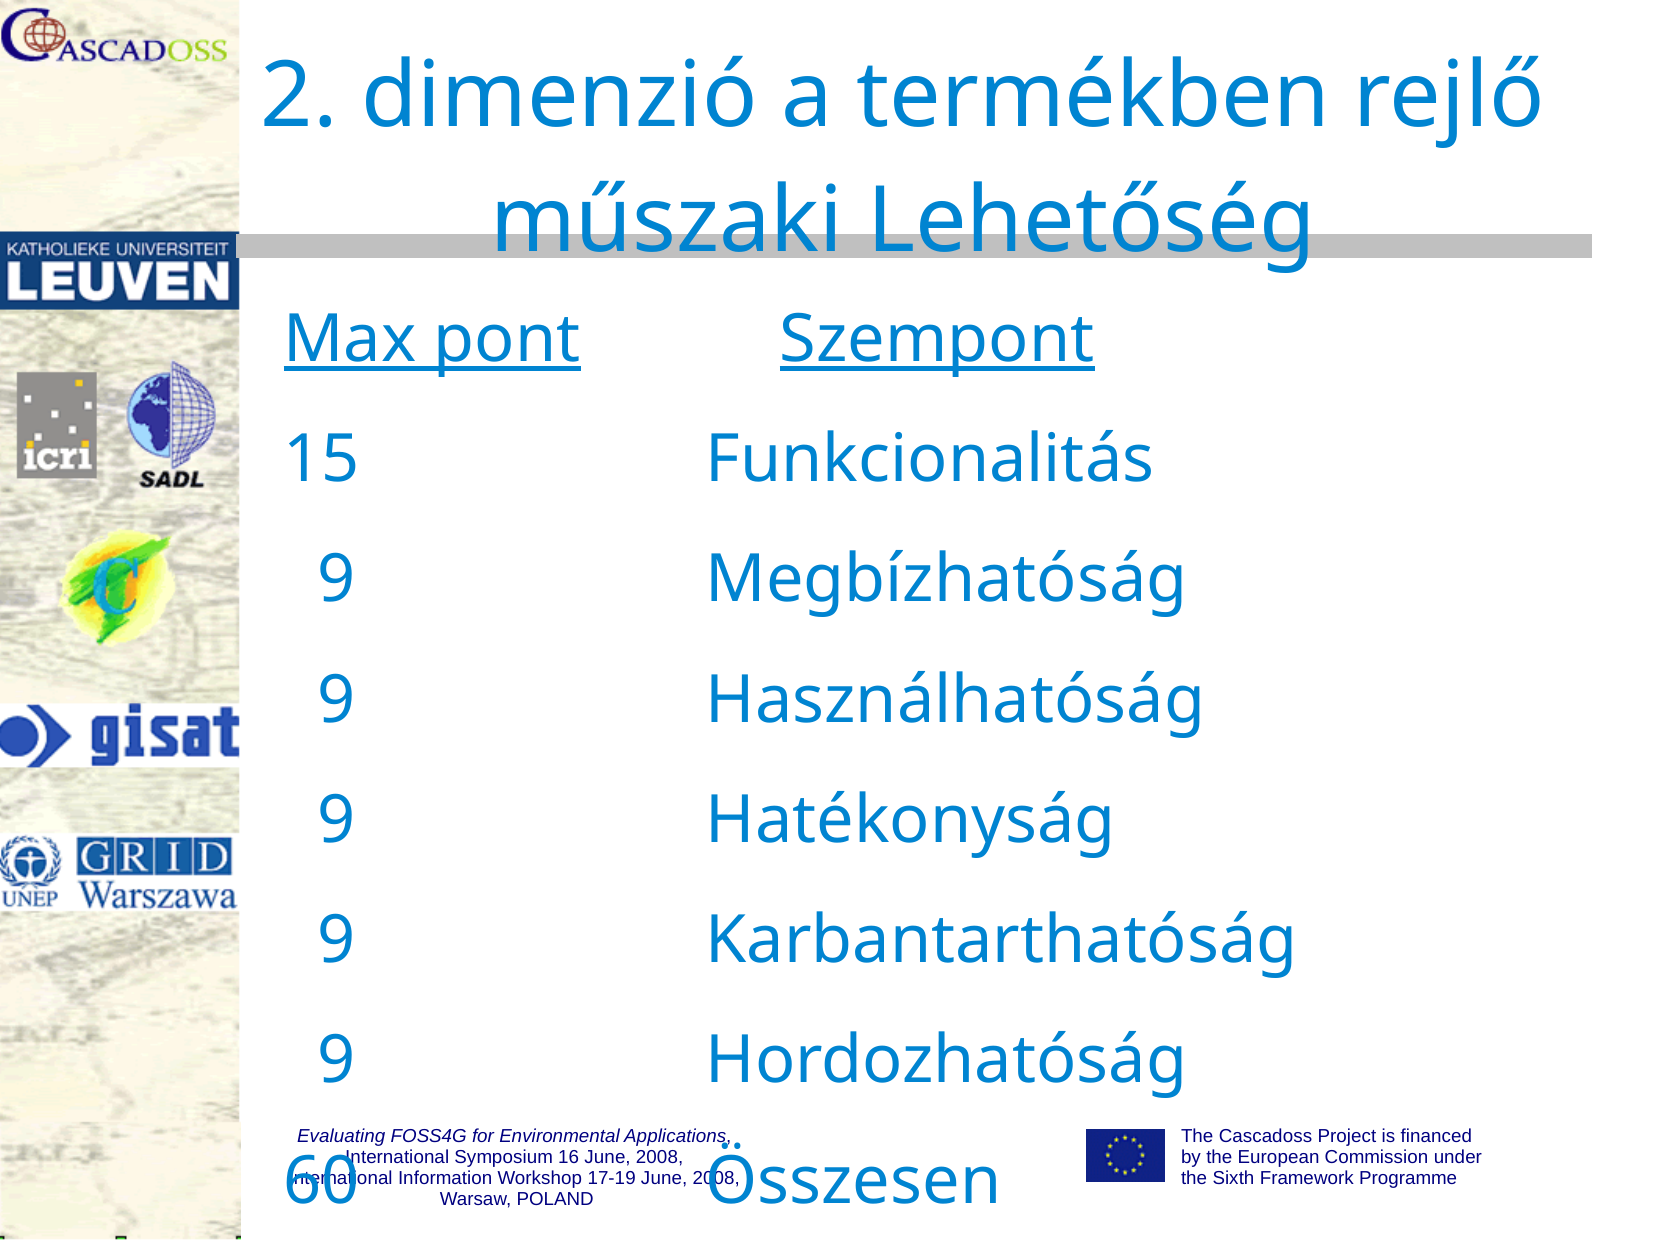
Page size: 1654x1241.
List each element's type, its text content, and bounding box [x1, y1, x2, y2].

picture [0, 0, 241, 1241]
list Max pont Szempont 15 Funkcionalitás 9 Megbízhatóság 9 Használhatóság 9 Hatékonyság 9 Karbantarthatóság 9 Hordozhatóság 60 Összesen [265, 290, 1571, 1095]
title 2. dimenzió a termékben rejlő műszaki Lehetőség [236, 50, 1571, 256]
picture [1086, 1129, 1165, 1182]
